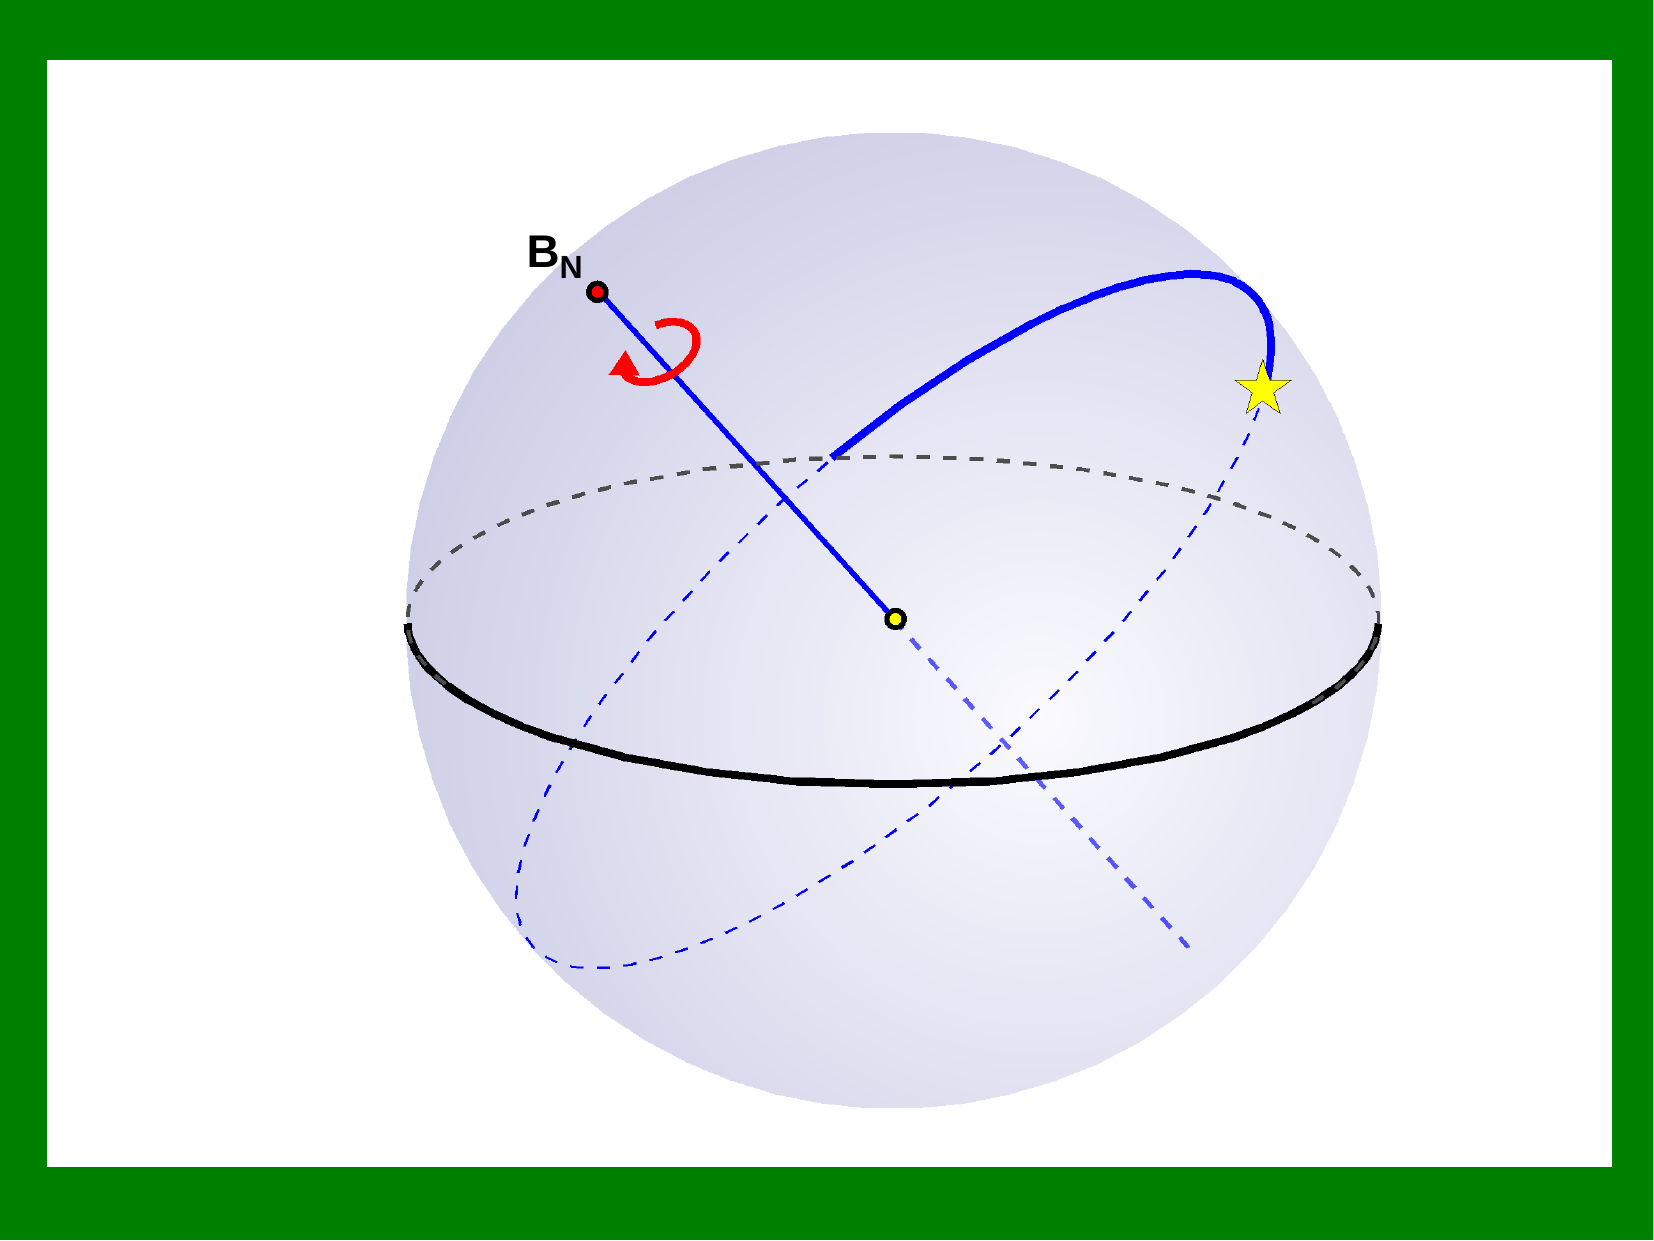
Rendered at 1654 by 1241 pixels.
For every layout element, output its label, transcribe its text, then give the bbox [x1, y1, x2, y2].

text_box BN [511, 218, 598, 293]
picture [47, 60, 1612, 1168]
